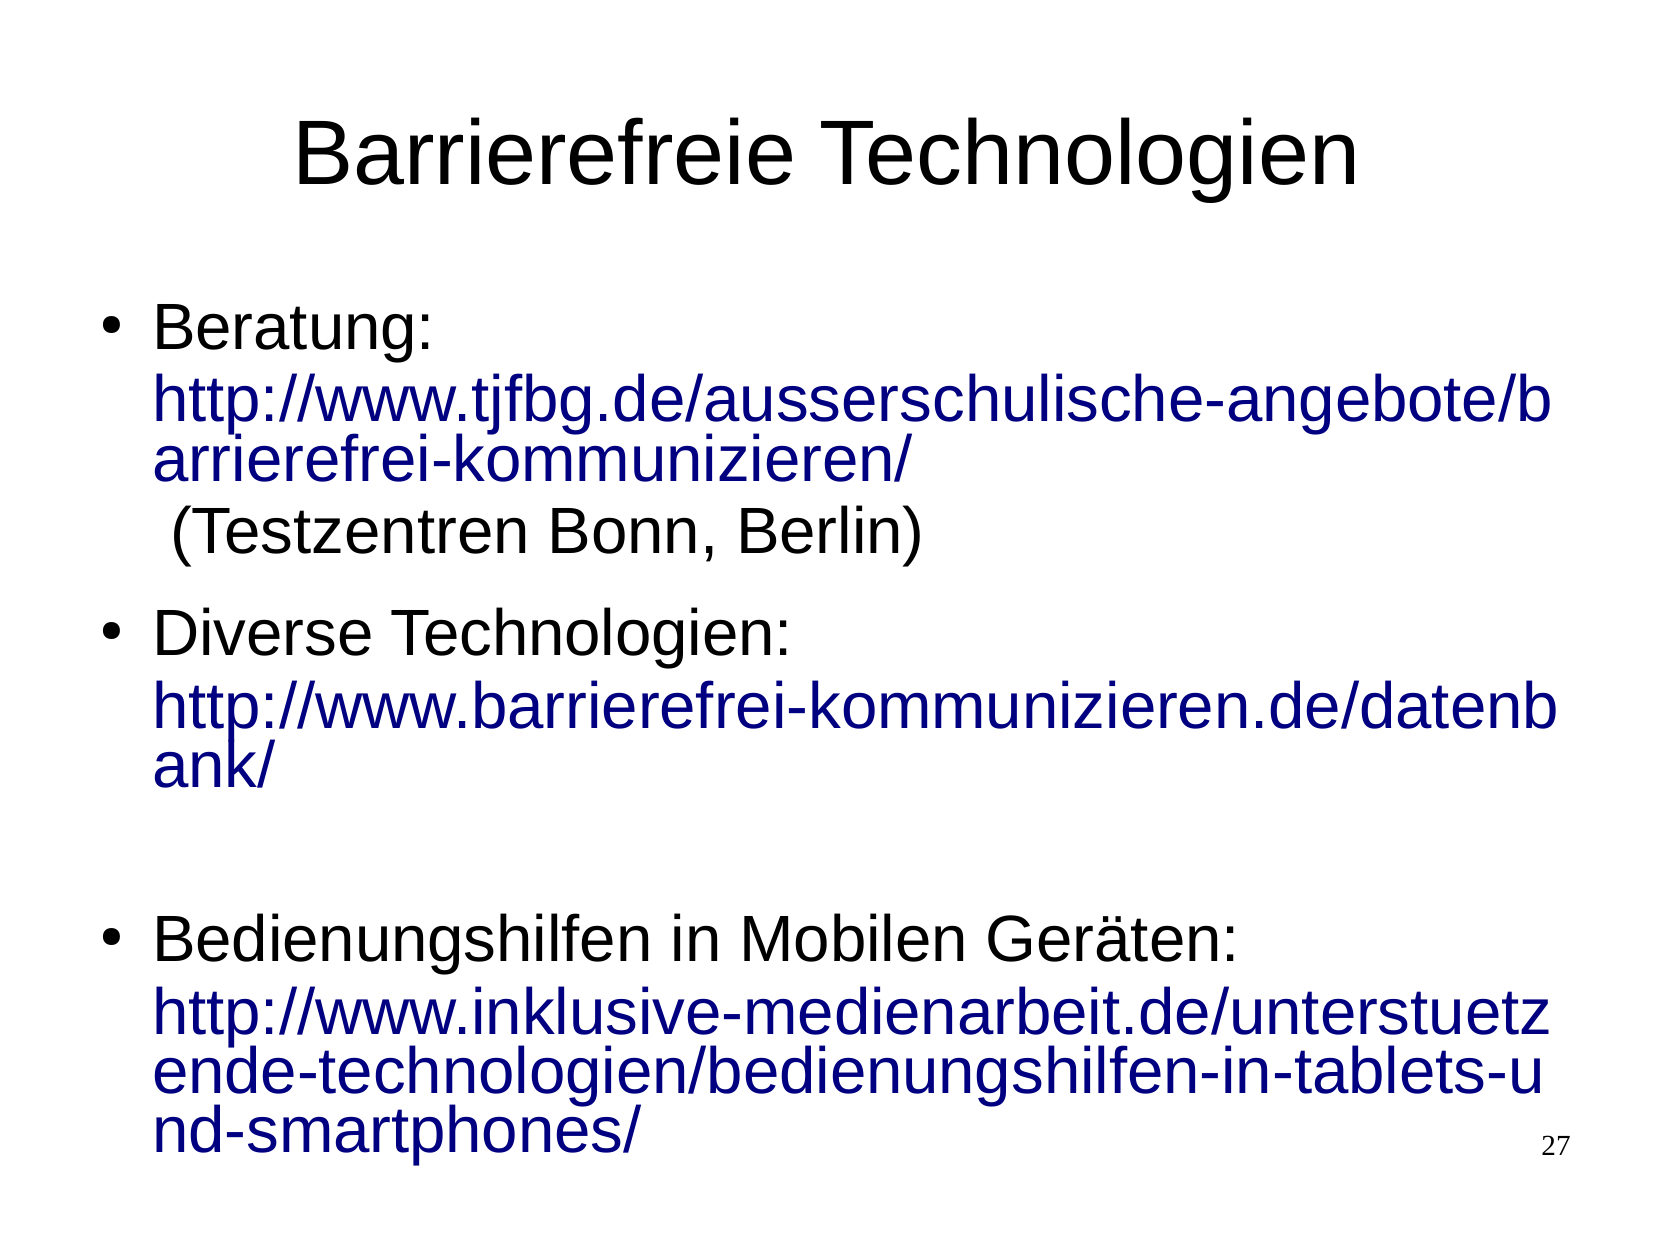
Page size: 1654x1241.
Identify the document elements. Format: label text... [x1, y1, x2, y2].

list Beratung: http://www.tjfbg.de/ausserschulische-angebote/barrierefrei-kommunizieren/ (Testzentren Bonn, Berlin) Diverse Technologien: http://www.barrierefrei-kommunizieren.de/datenbank/ Bedienungshilfen in Mobilen Geräten: http://www.inklusive-medienarbeit.de/unterstuetzende-technologien/bedienungshilfen-in-tablets-und-smartphones/ [82, 290, 1571, 1010]
title Barrierefreie Technologien [82, 49, 1571, 257]
